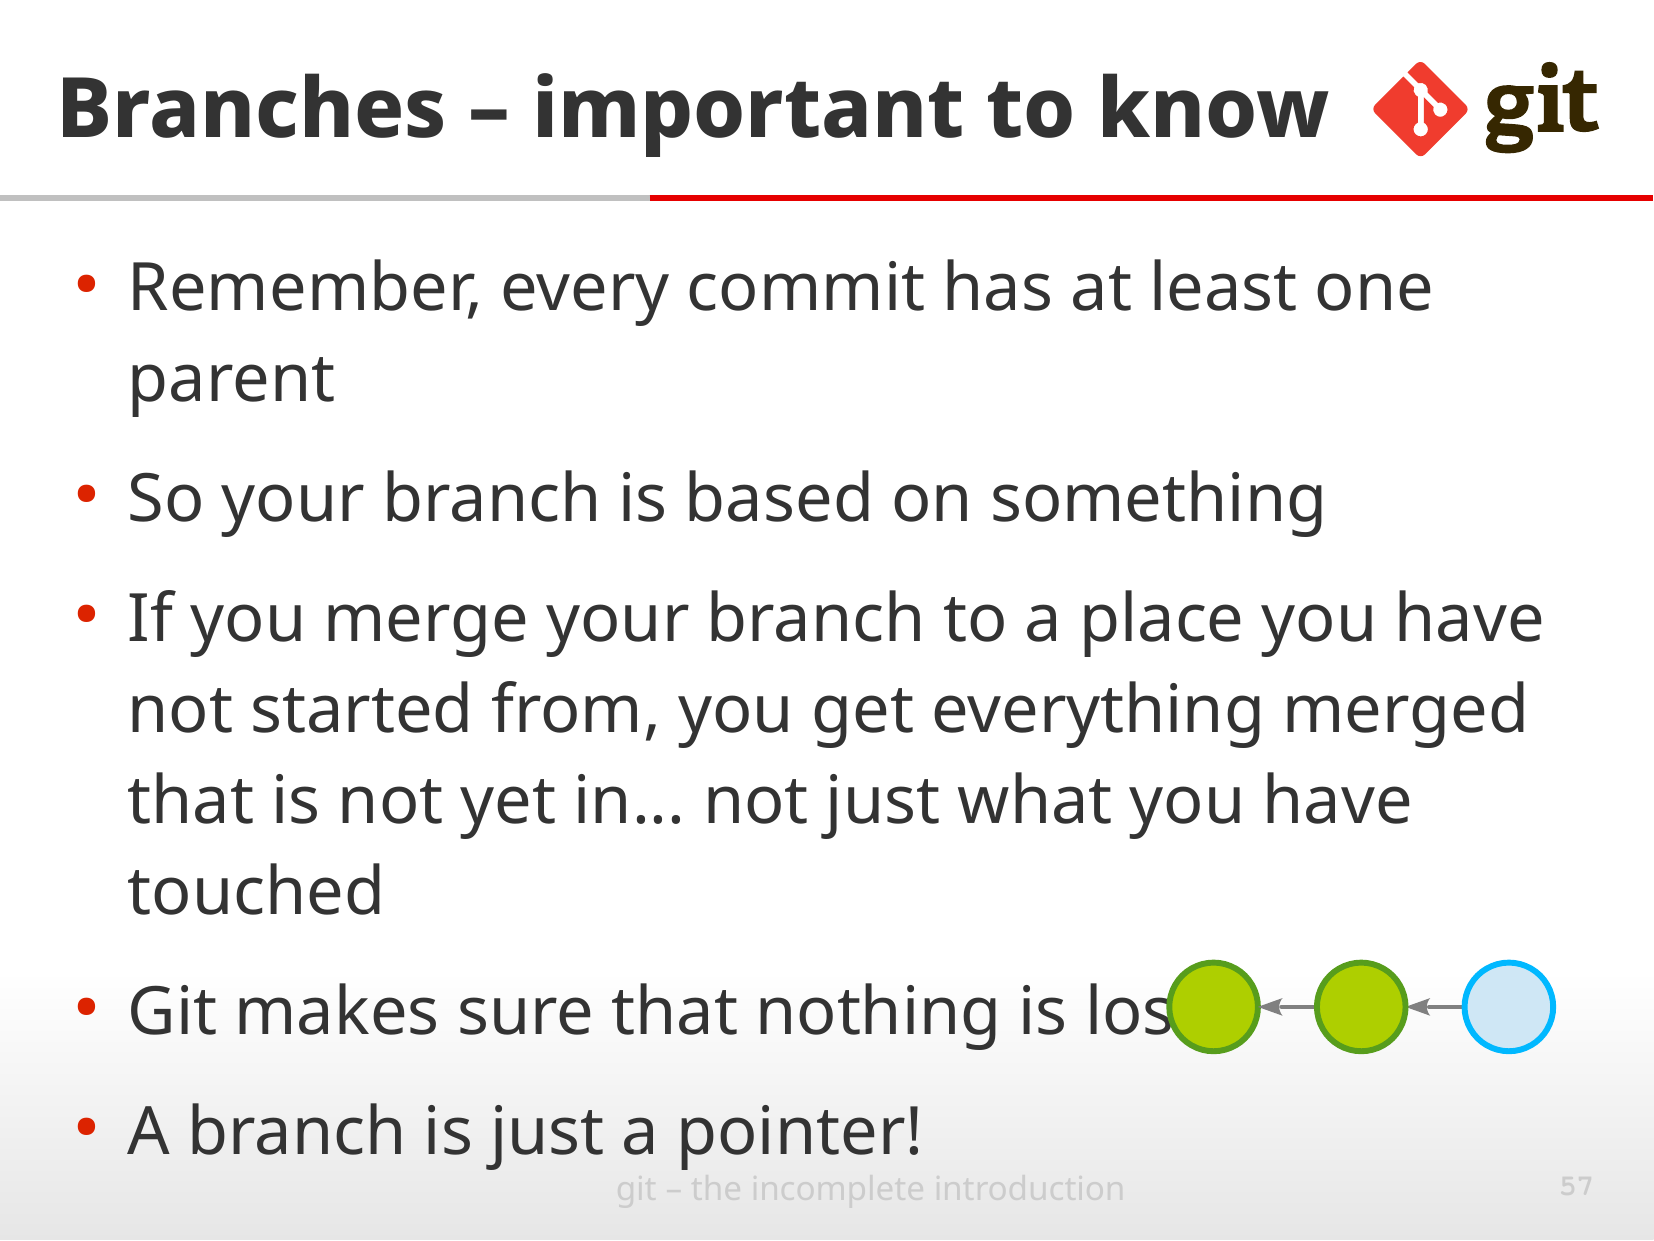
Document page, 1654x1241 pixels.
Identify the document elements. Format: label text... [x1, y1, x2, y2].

text_box [1464, 962, 1554, 1052]
text_box [1316, 962, 1406, 1052]
list Remember, every commit has at least one parent So your branch is based on something If you merge your branch to a place you have not started from, you get everything merged that is not yet in... not just what you have touched Git makes sure that nothing is lost A branch is just a pointer! [56, 239, 1595, 1133]
title Branches – important to know [56, 36, 1546, 175]
text_box [1169, 962, 1258, 1052]
